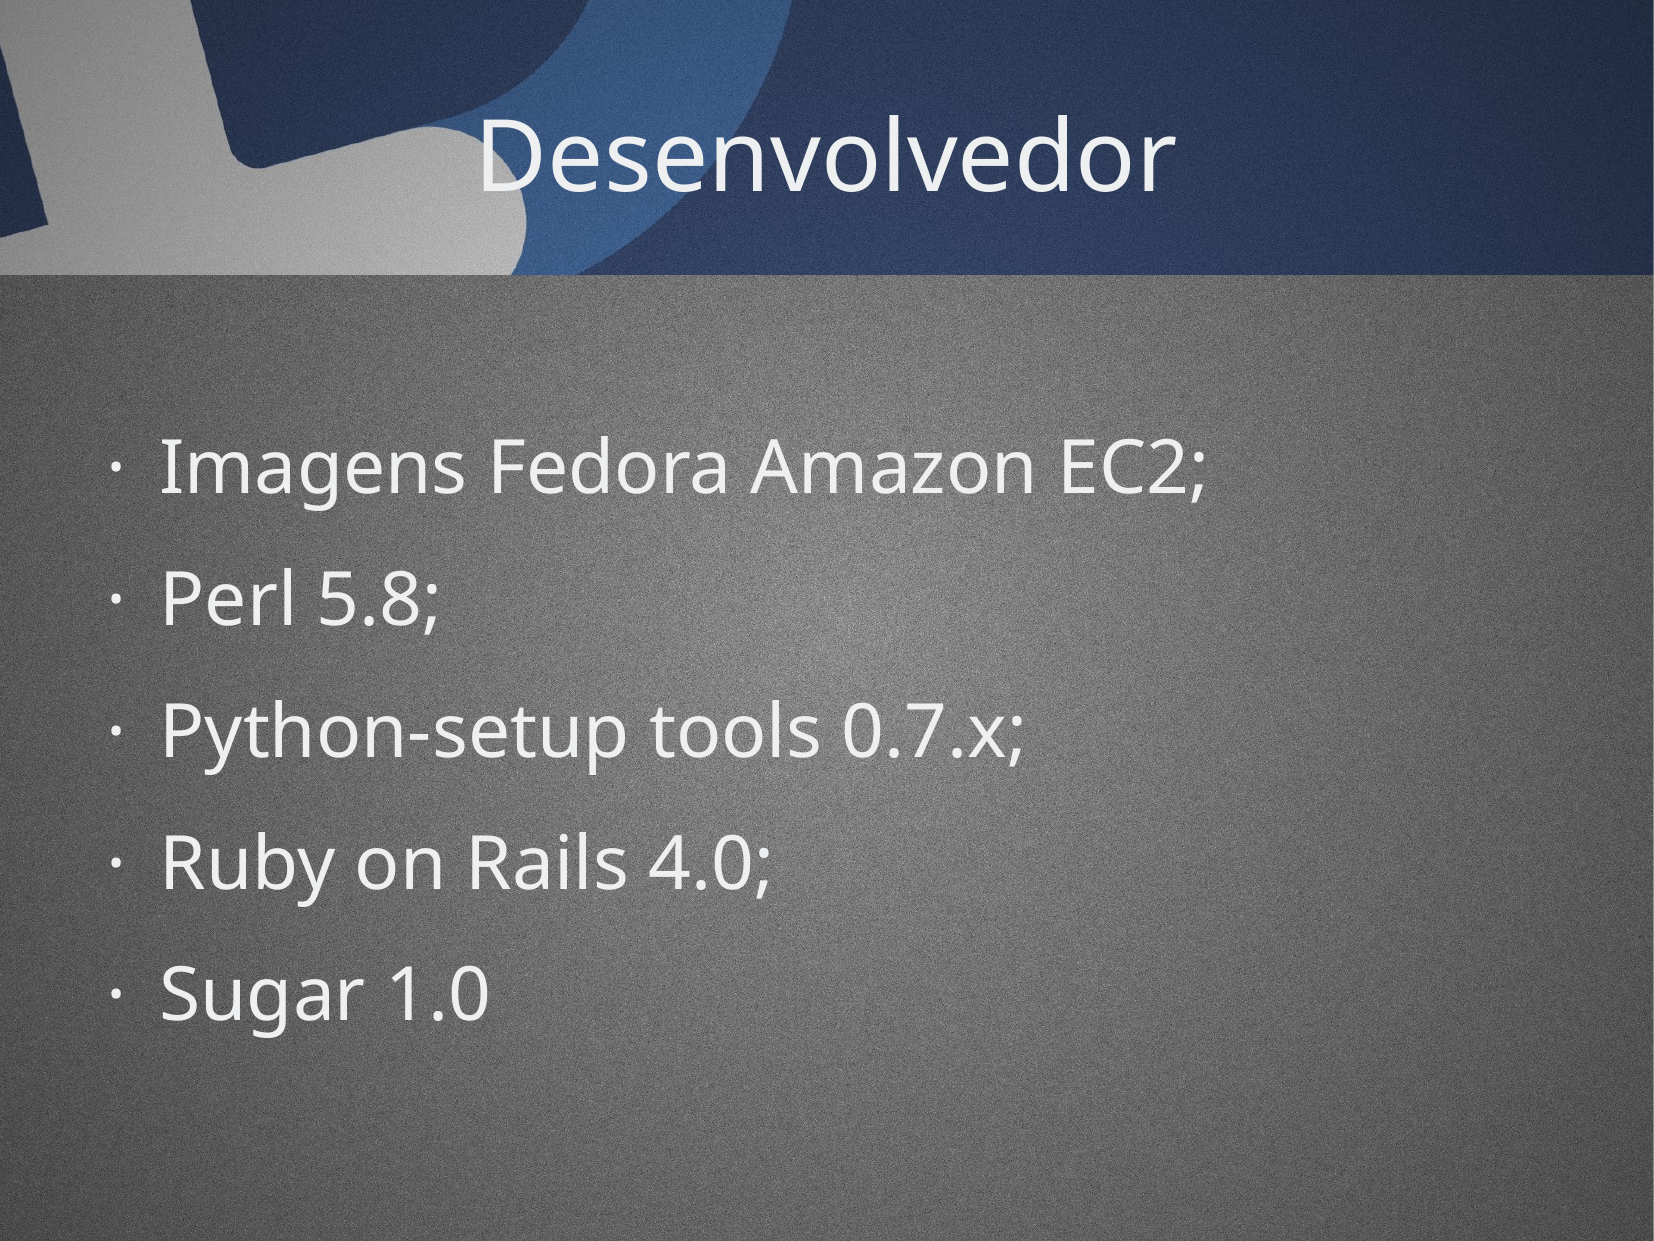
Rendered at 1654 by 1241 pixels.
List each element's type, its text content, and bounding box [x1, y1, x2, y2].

list Imagens Fedora Amazon EC2; Perl 5.8; Python-setup tools 0.7.x; Ruby on Rails 4.0; Sugar 1.0 [88, 413, 1577, 1133]
title Desenvolvedor [82, 49, 1571, 257]
picture [0, 0, 1654, 1241]
